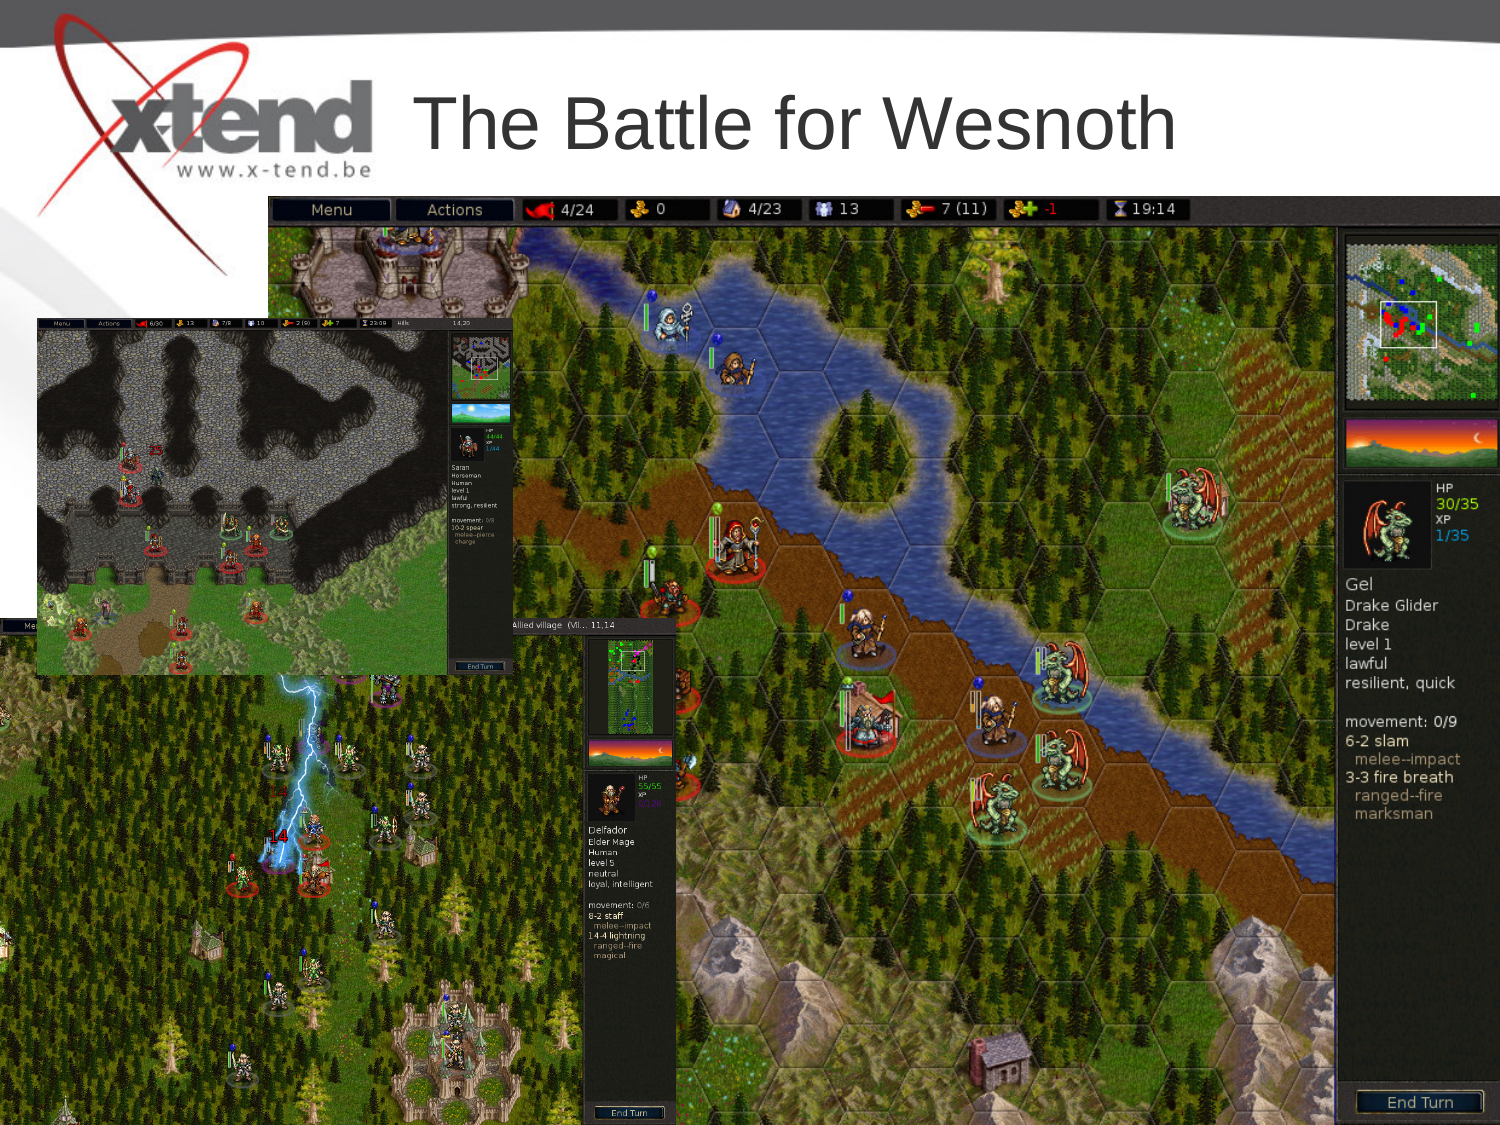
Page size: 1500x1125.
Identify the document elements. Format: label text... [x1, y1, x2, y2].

title The Battle for Wesnoth [412, 37, 1477, 196]
picture [0, 0, 1500, 1125]
